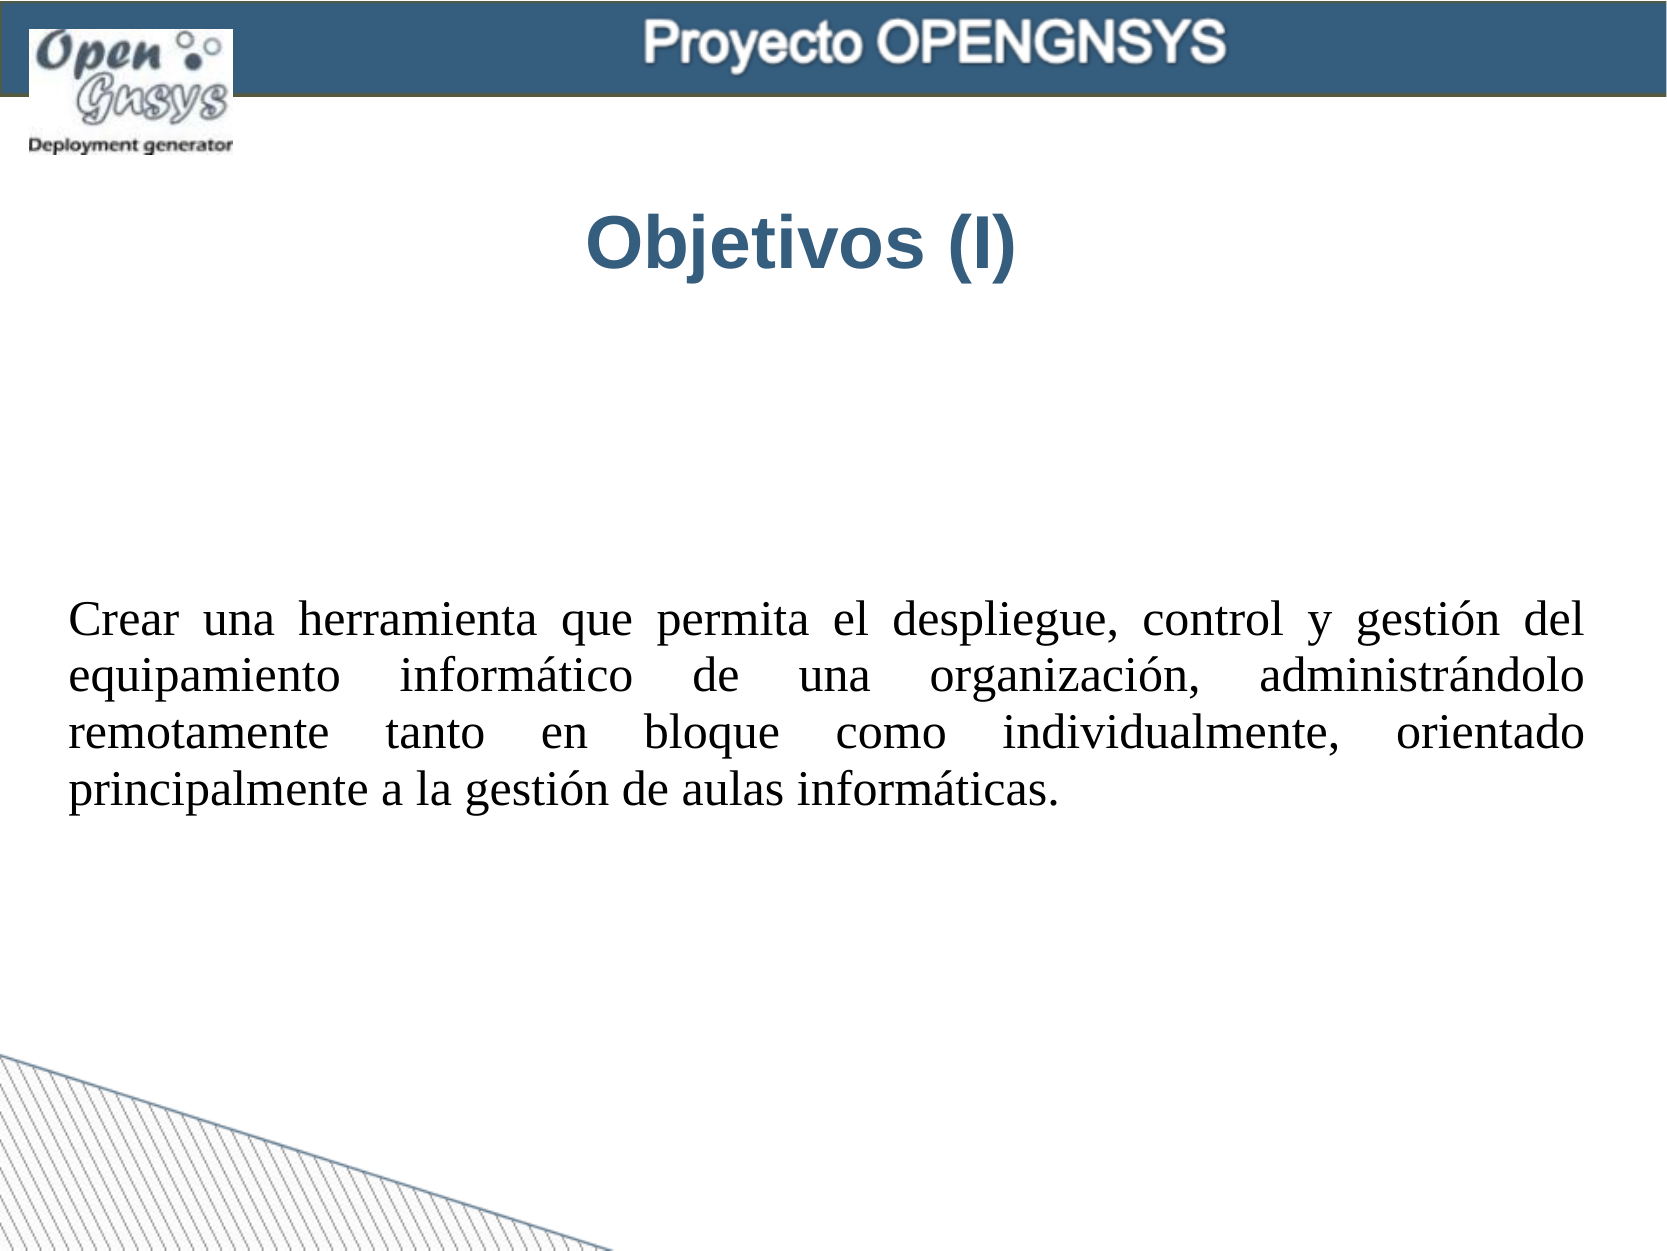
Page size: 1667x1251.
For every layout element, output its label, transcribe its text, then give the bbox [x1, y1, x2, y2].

text_box Objetivos (I) [57, 200, 1546, 286]
text_box Crear una herramienta que permita el despliegue, control y gestión del equipamiento informático de una organización, administrándolo remotamente tanto en bloque como individualmente, orientado principalmente a la gestión de aulas informáticas. [53, 581, 1602, 886]
picture [0, 0, 1667, 1251]
